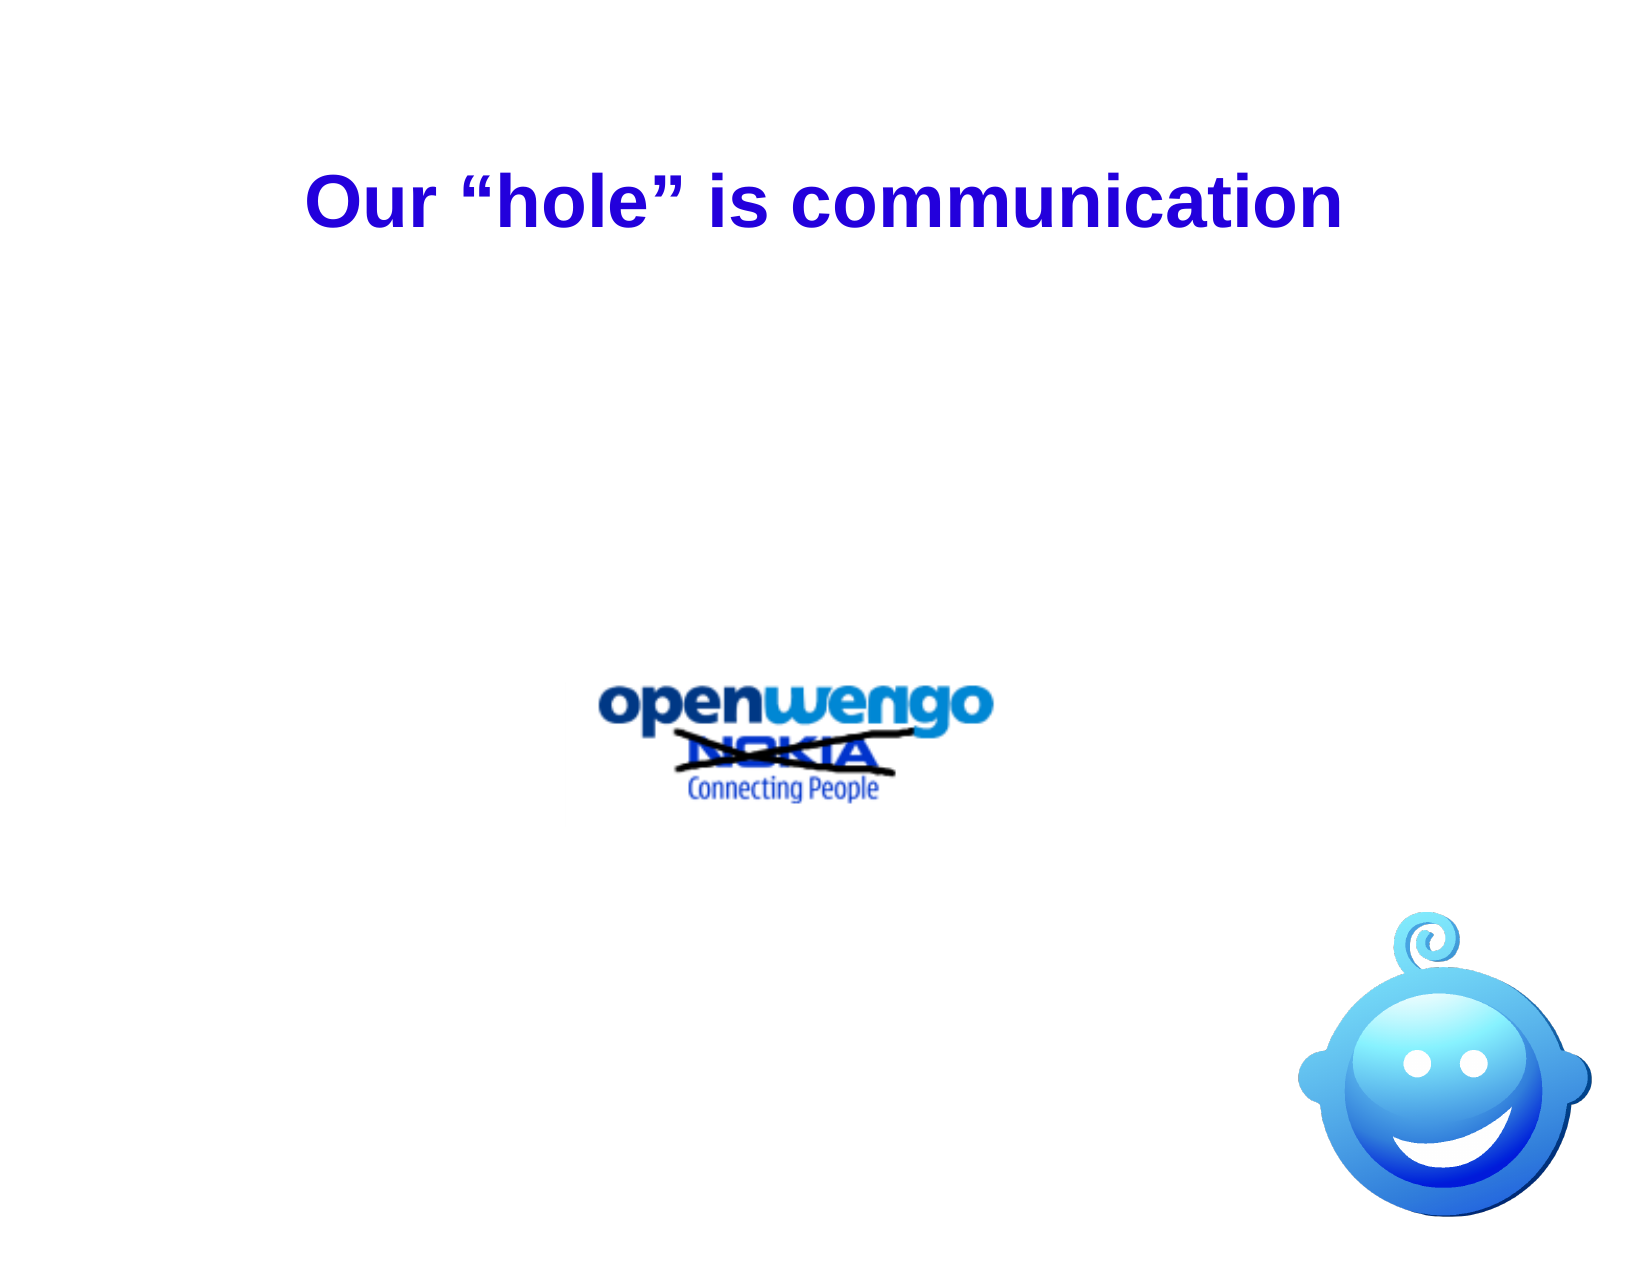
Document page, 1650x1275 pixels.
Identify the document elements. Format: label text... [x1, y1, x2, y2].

picture [1298, 911, 1592, 1217]
title Our “hole” is communication [135, 104, 1515, 299]
picture [564, 682, 1086, 827]
